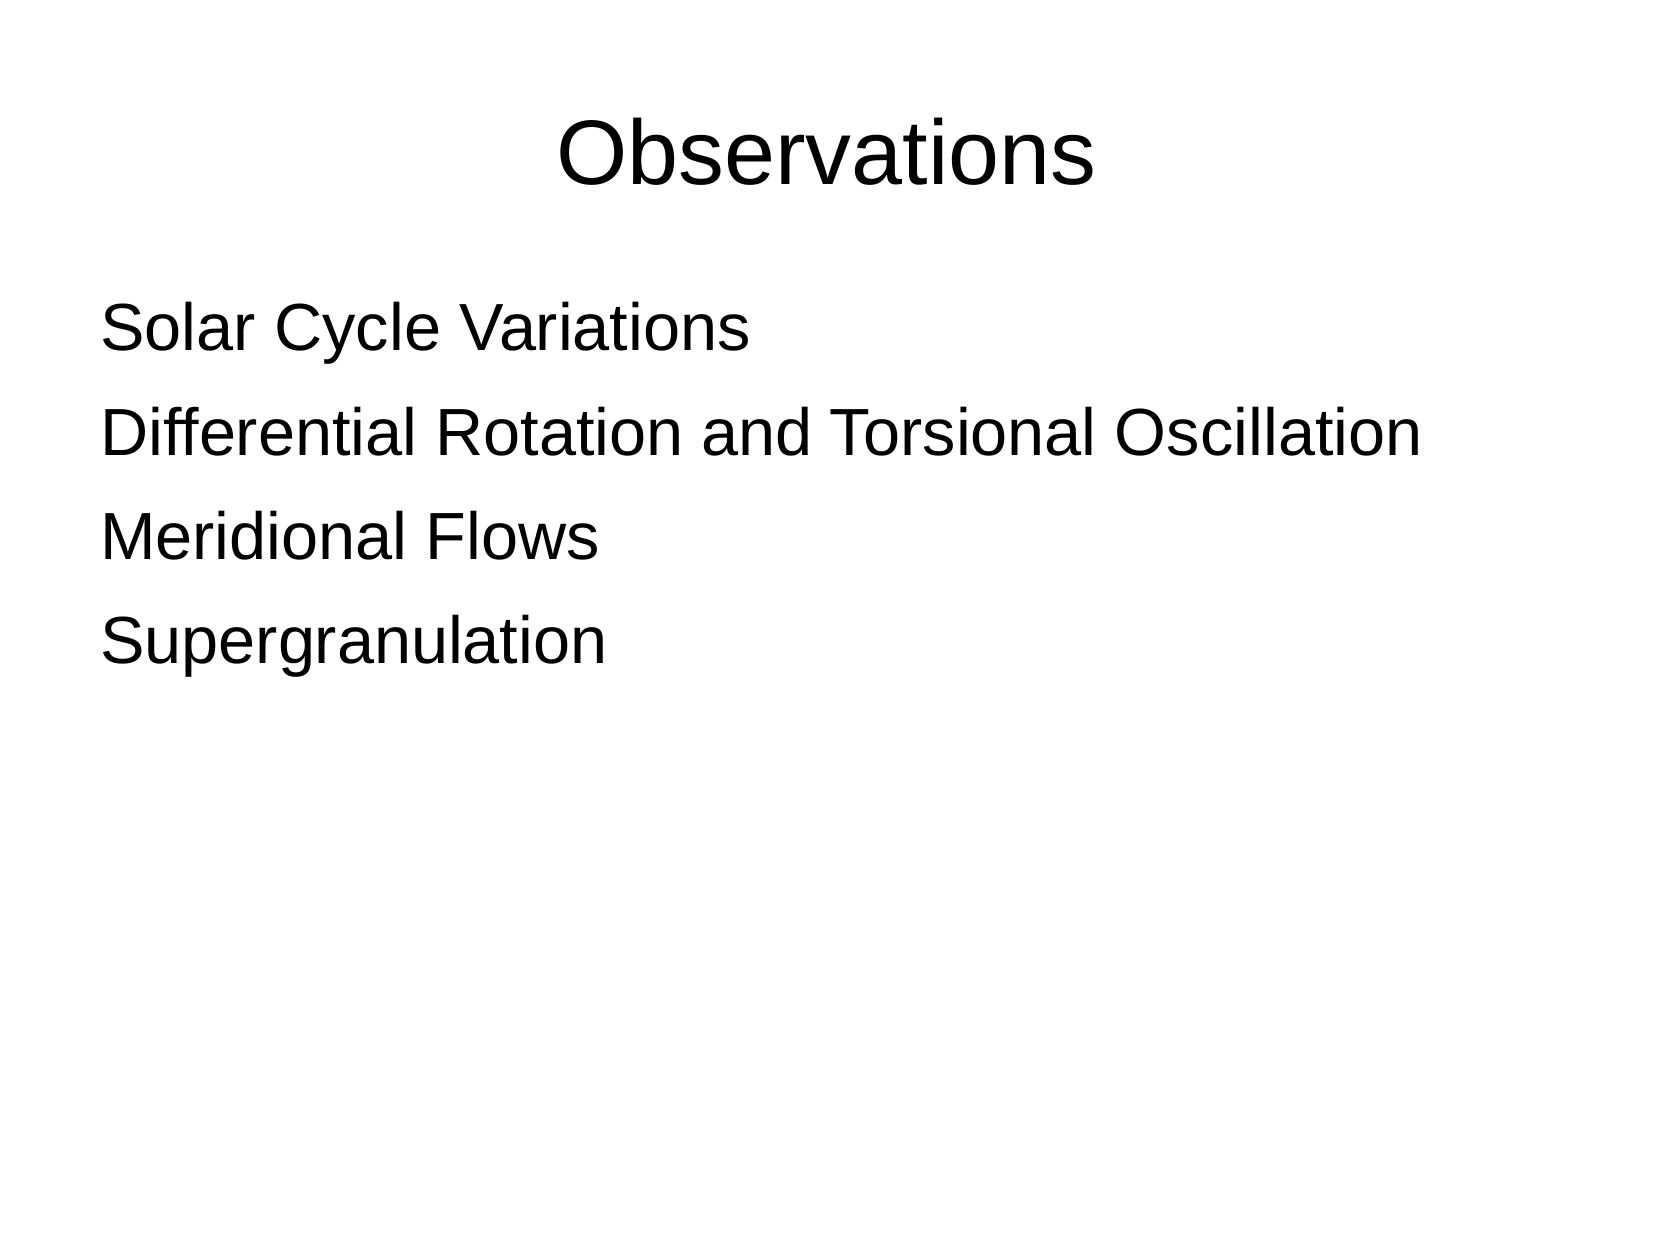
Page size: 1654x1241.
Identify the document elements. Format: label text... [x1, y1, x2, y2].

title Observations [82, 56, 1571, 250]
list Solar Cycle Variations Differential Rotation and Torsional Oscillation Meridional Flows Supergranulation [82, 290, 1571, 1094]
